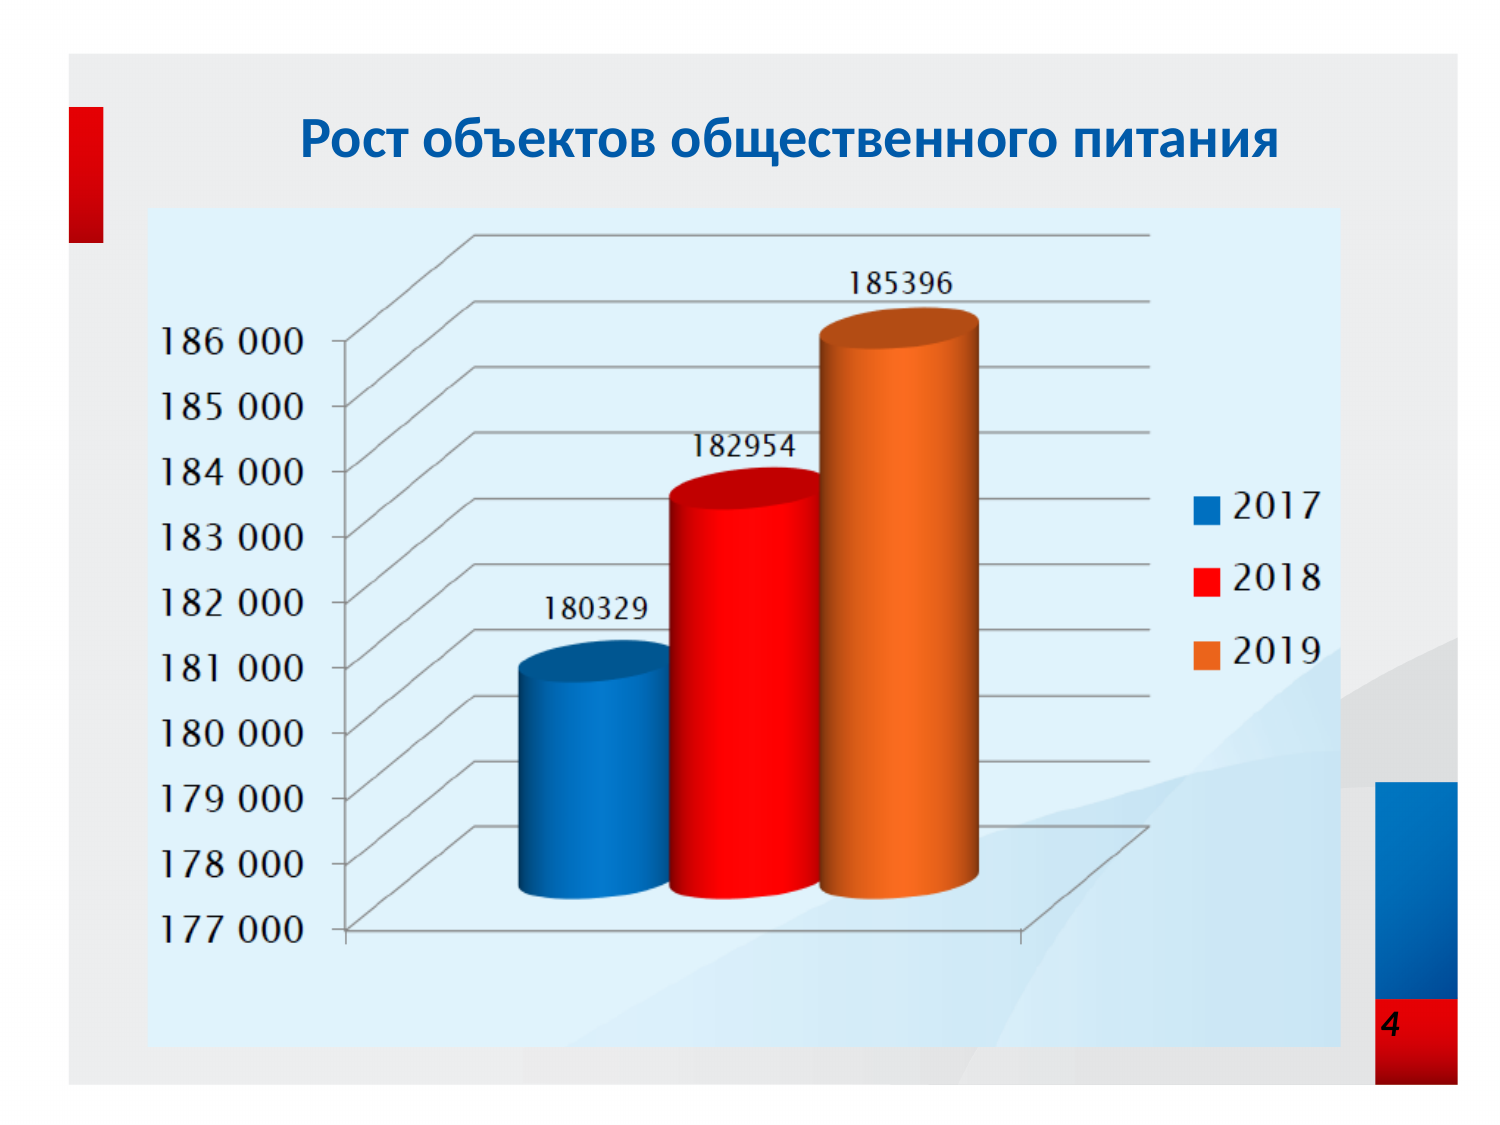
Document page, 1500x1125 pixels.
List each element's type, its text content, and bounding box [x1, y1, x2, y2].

slide_number <номер> [1365, 991, 1468, 1095]
picture [0, 0, 1500, 1125]
title Рост объектов общественного питания в РФ (в ед.) [123, 66, 1471, 197]
